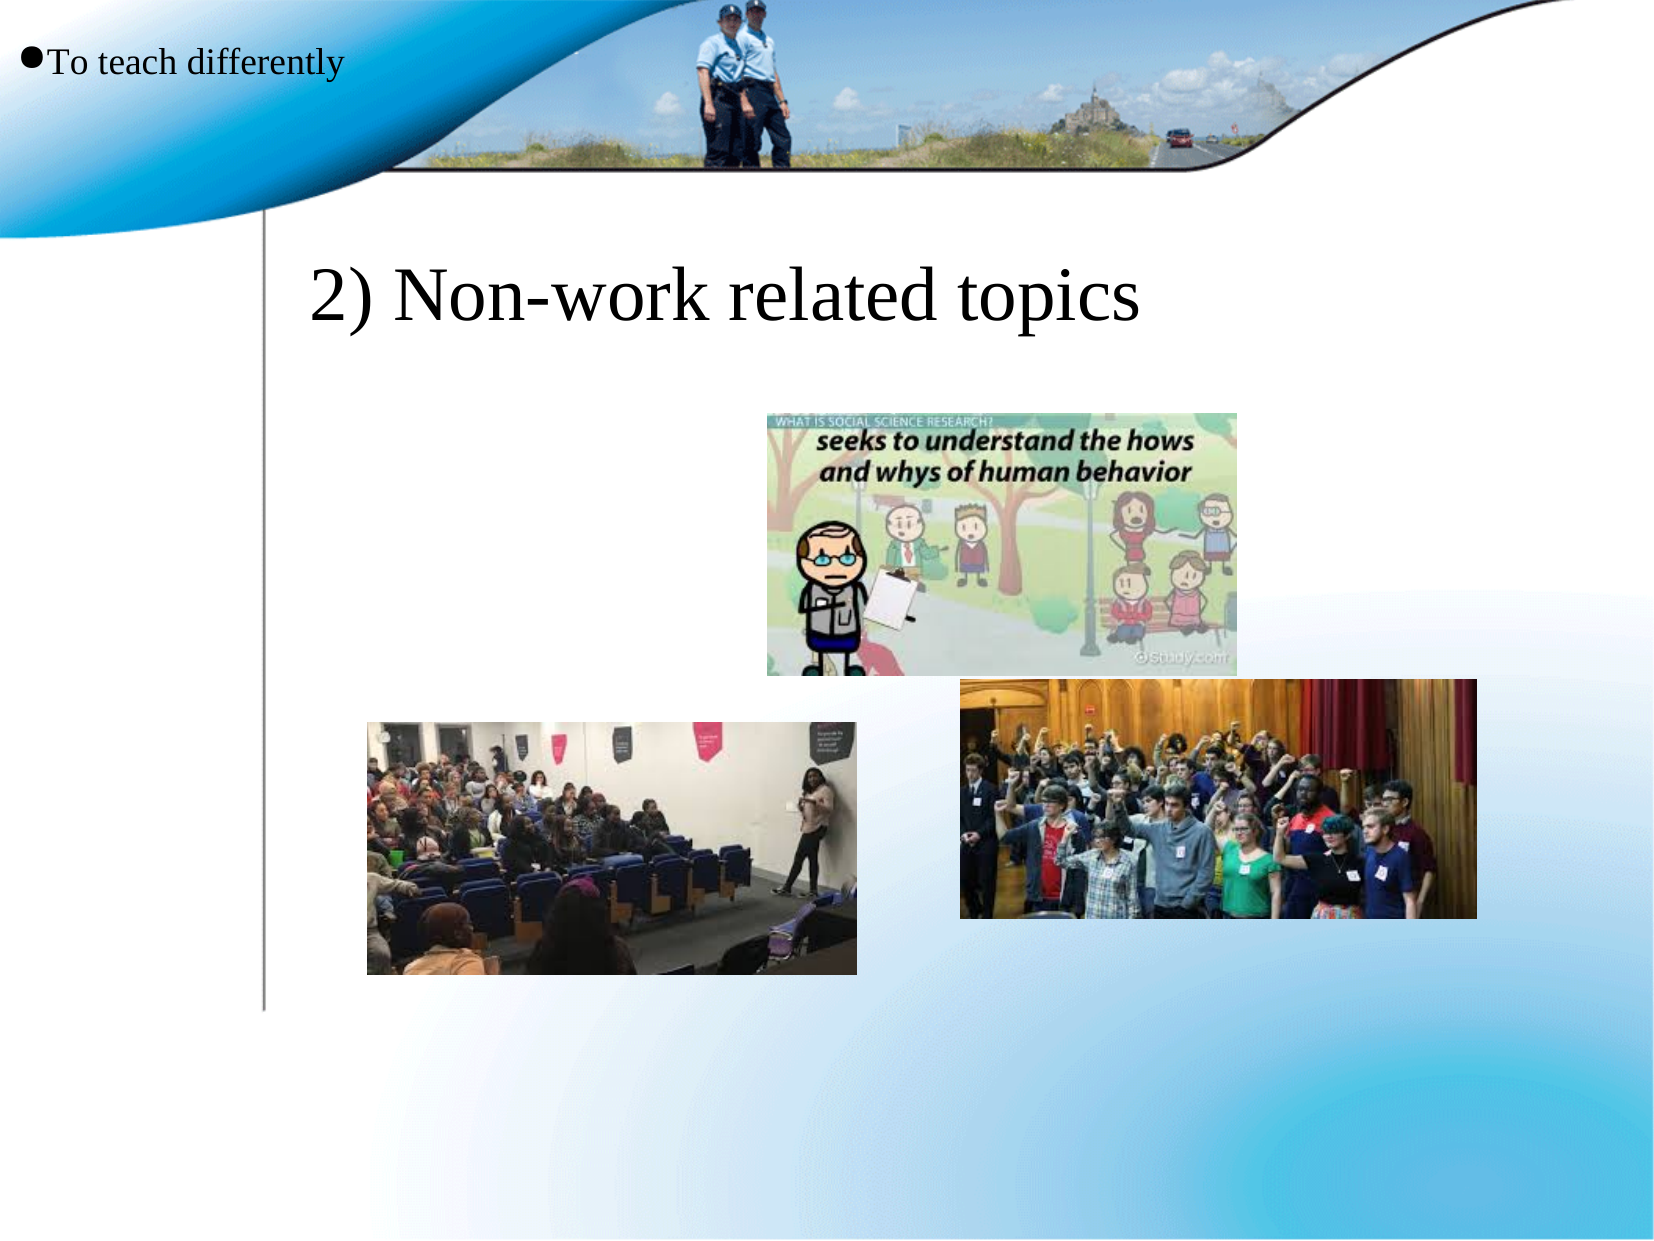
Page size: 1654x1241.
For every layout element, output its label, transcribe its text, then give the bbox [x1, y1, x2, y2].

text_box To teach differently [2, 29, 473, 90]
picture [0, 0, 1654, 1241]
text_box 2) Non-work related topics [295, 236, 1415, 344]
